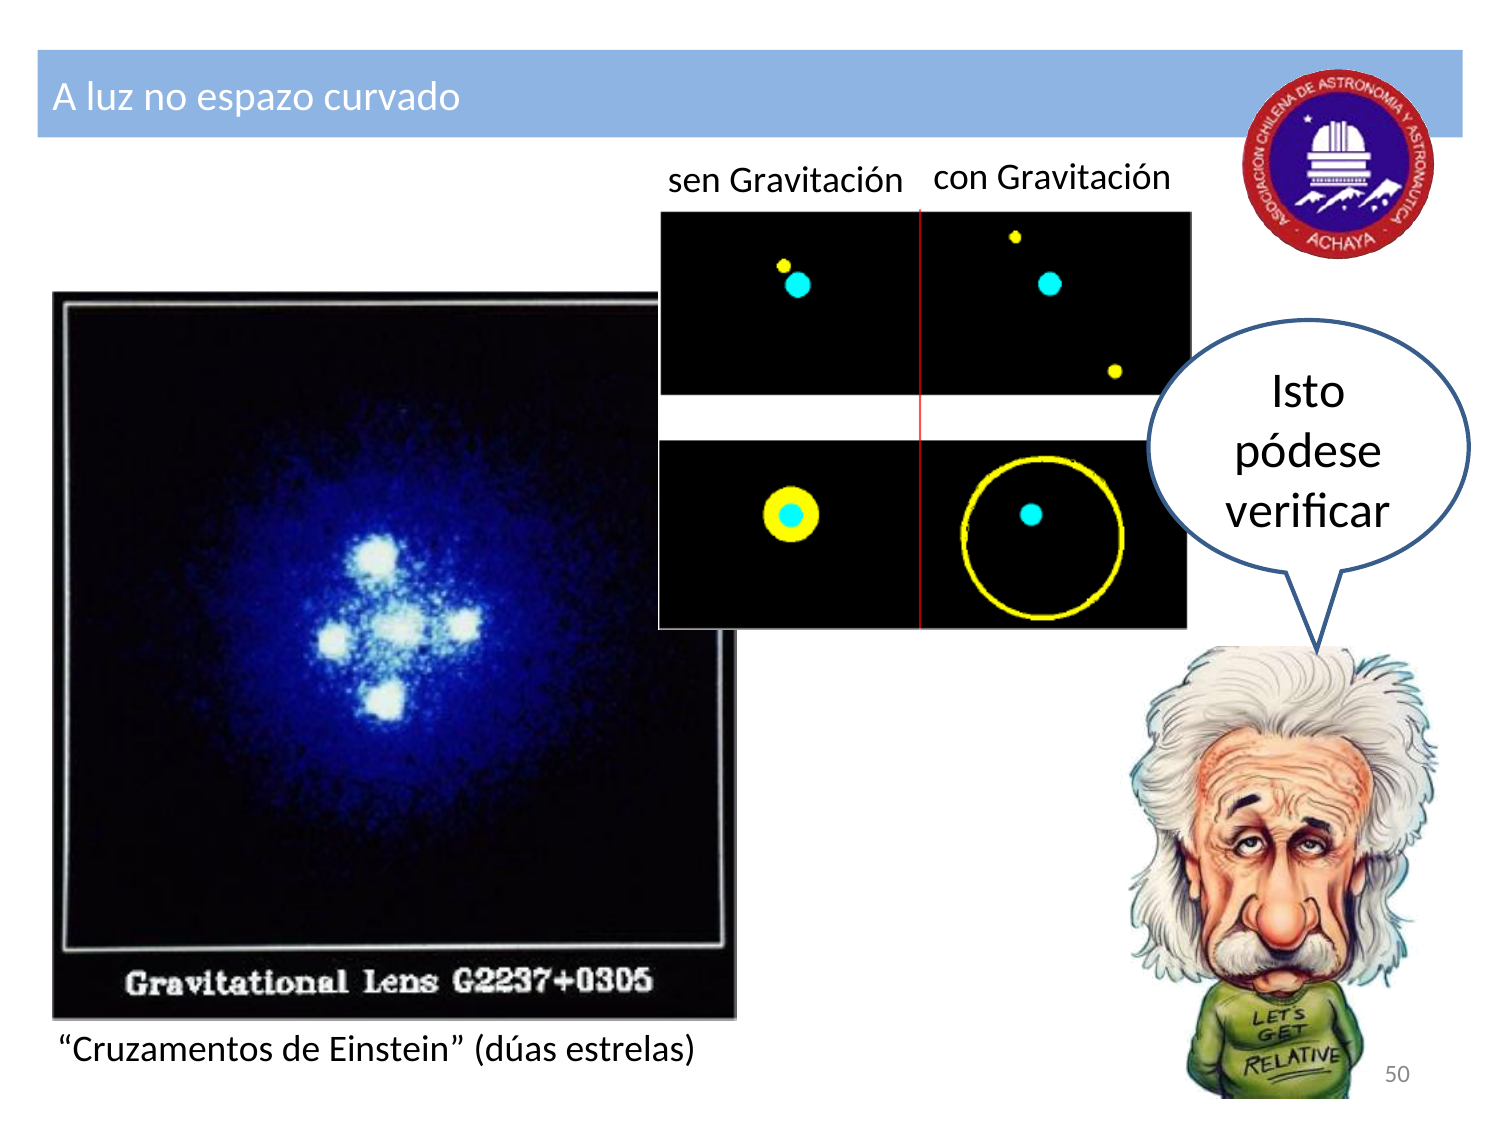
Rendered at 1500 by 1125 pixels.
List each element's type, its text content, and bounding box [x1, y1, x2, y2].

text_box A luz no espazo curvado [37, 49, 1463, 138]
picture [1120, 646, 1461, 1099]
text_box con Gravitación [918, 144, 1187, 206]
text_box “Cruzamentos de Einstein” (dúas estrelas) [42, 1015, 712, 1077]
text_box sen Gravitación [653, 147, 928, 208]
text_box <número> [1074, 1042, 1426, 1103]
picture [1240, 67, 1436, 260]
picture [52, 209, 1192, 1021]
text_box Isto pódese verificar [1148, 320, 1469, 650]
